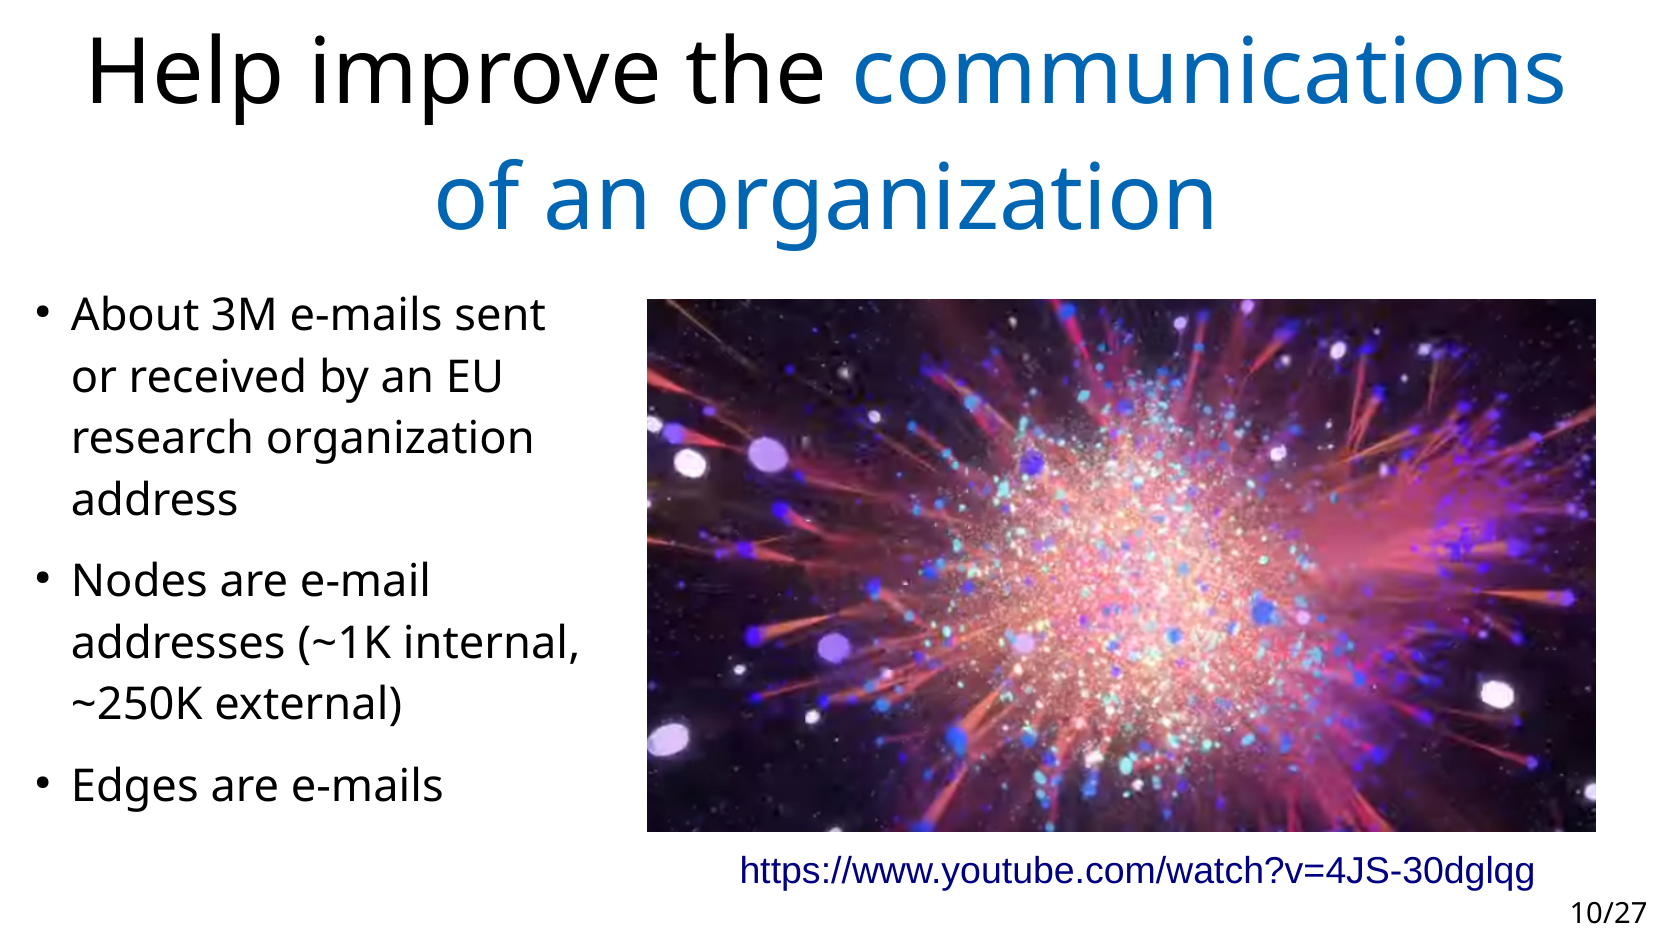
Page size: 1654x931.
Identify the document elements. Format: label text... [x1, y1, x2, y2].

picture [647, 299, 1596, 832]
title Help improve the communications of an organization [0, 2, 1654, 261]
list About 3M e-mails sent or received by an EU research organization address Nodes are e-mail addresses (~1K internal, ~250K external) Edges are e-mails [22, 282, 601, 825]
text_box https://www.youtube.com/watch?v=4JS-30dglqg [724, 842, 1551, 900]
